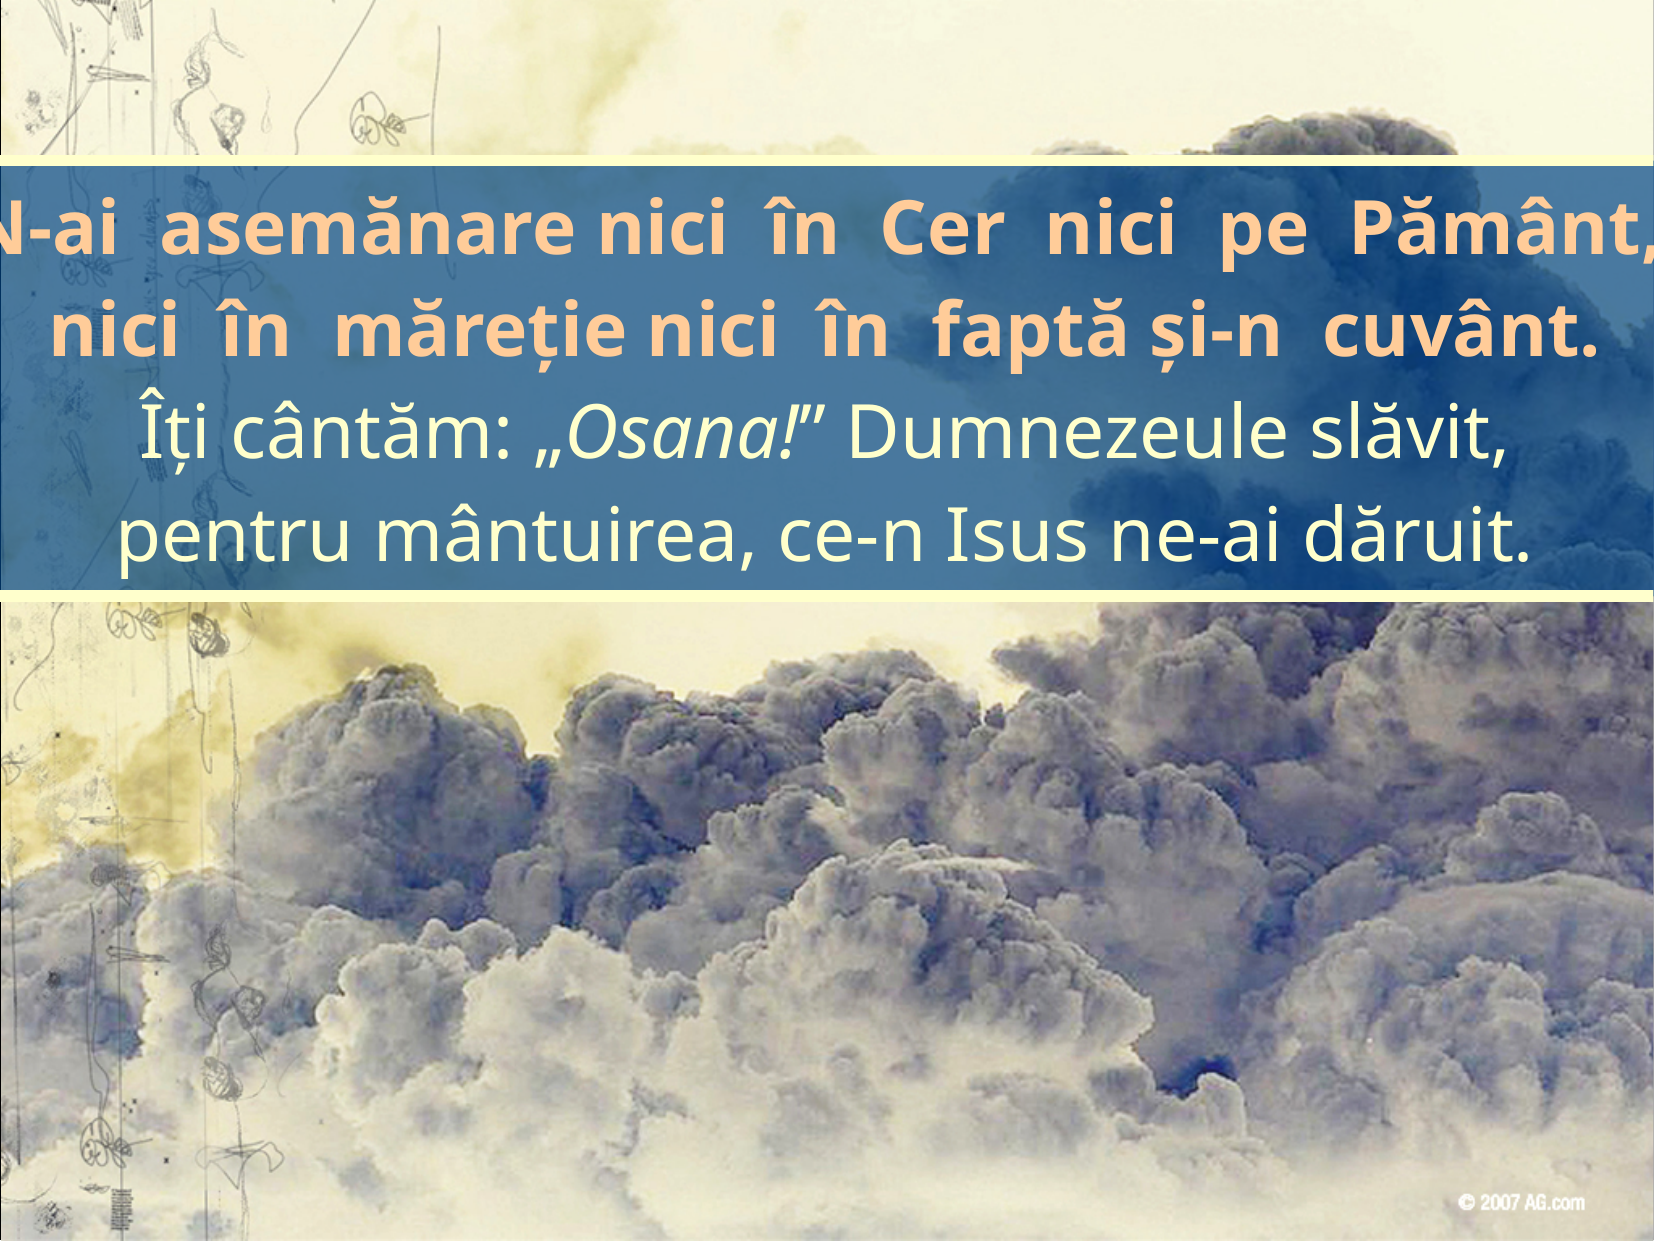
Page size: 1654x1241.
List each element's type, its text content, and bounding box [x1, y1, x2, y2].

text_box N-ai asemănare nici în Cer nici pe Pământ, nici în măreţie nici în faptă şi-n cuvânt. Îţi cântăm: „Osana!” Dumnezeule slăvit, pentru mântuirea, ce-n Isus ne-ai dăruit. [0, 181, 1654, 576]
picture [1, 602, 1654, 1241]
picture [1, 0, 1654, 155]
